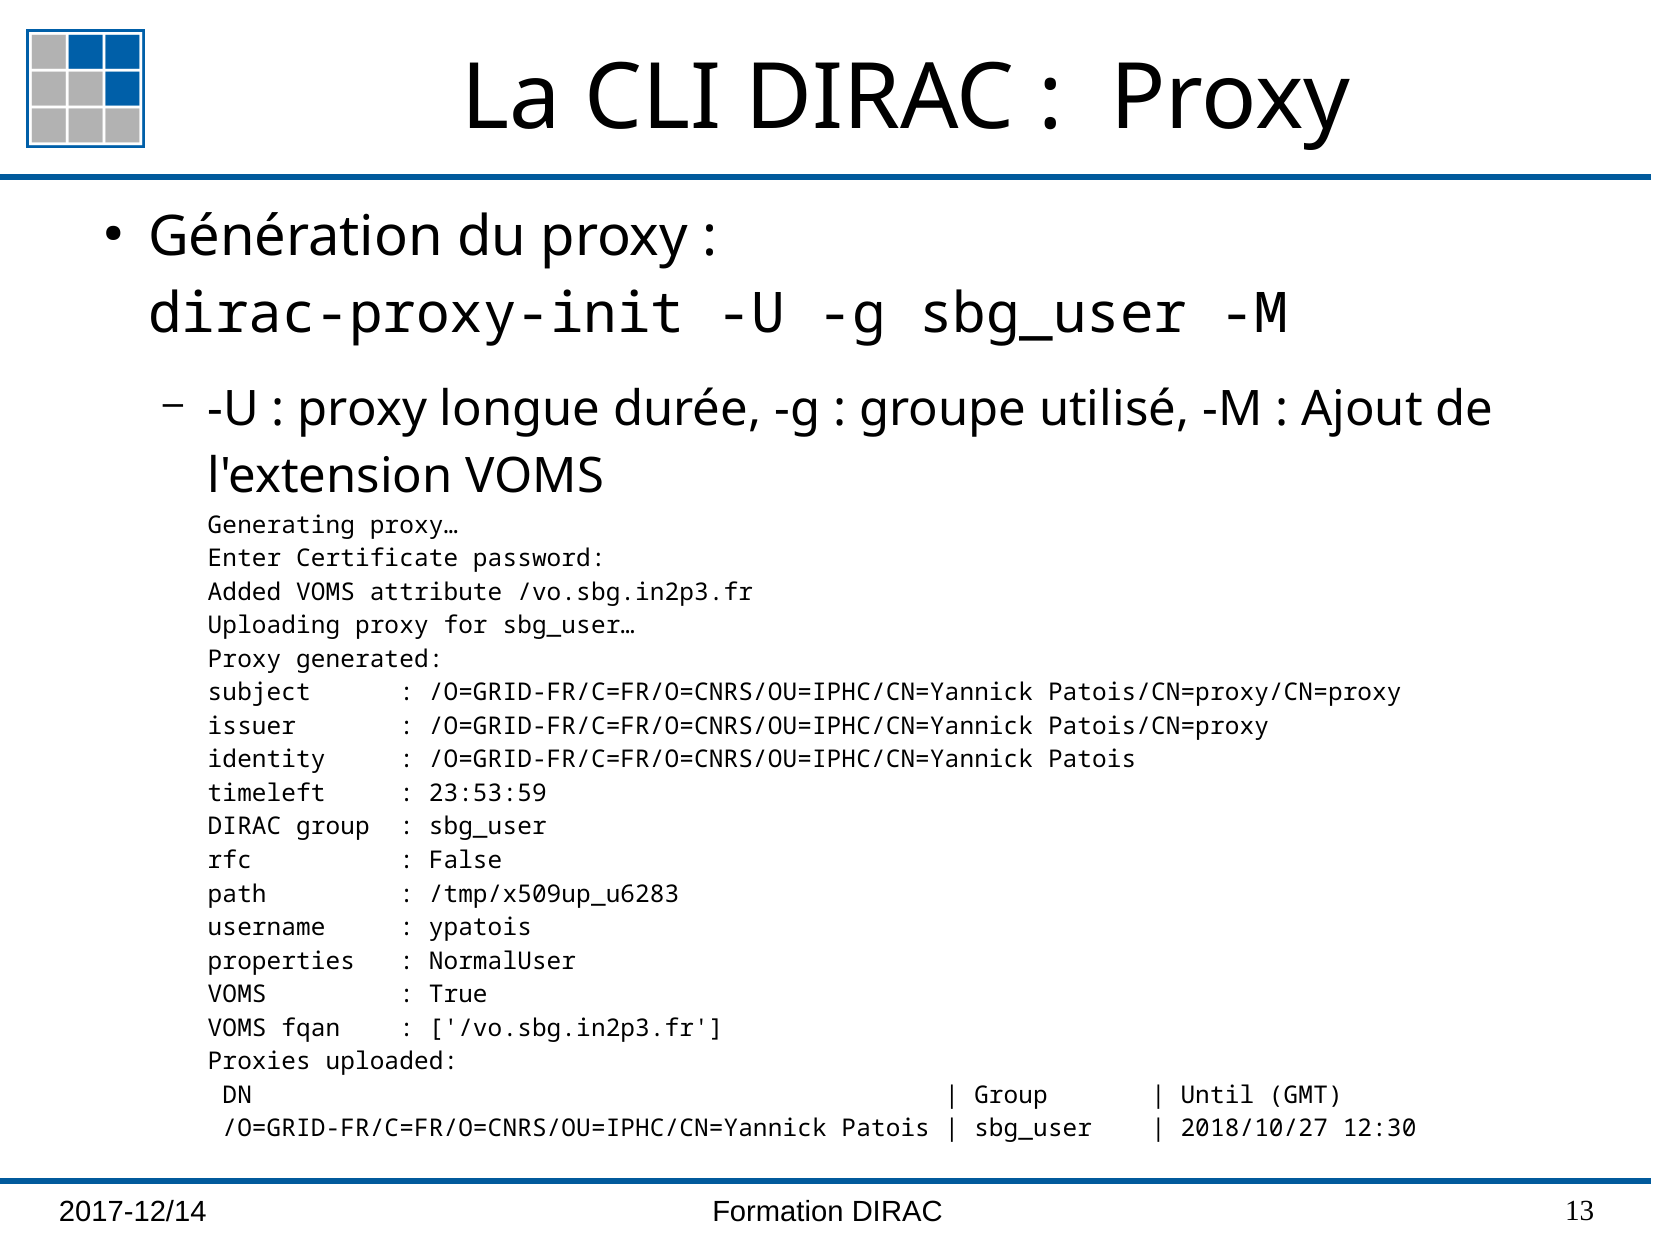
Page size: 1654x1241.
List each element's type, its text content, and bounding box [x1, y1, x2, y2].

title La CLI DIRAC : Proxy [162, 43, 1651, 144]
picture [26, 29, 145, 148]
list Génération du proxy : dirac-proxy-init -U -g sbg_user -M -U : proxy longue durée, -g : groupe utilisé, -M : Ajout de l'extension VOMS Generating proxy… Enter Certificate password: Added VOMS attribute /vo.sbg.in2p3.fr Uploading proxy for sbg_user… Proxy generated: subject : /O=GRID-FR/C=FR/O=CNRS/OU=IPHC/CN=Yannick Patois/CN=proxy/CN=proxy issuer : /O=GRID-FR/C=FR/O=CNRS/OU=IPHC/CN=Yannick Patois/CN=proxy identity : /O=GRID-FR/C=FR/O=CNRS/OU=IPHC/CN=Yannick Patois timeleft : 23:53:59 DIRAC group : sbg_user rfc : False path : /tmp/x509up_u6283 username : ypatois properties : NormalUser VOMS : True VOMS fqan : ['/vo.sbg.in2p3.fr'] Proxies uploaded: DN | Group | Until (GMT) /O=GRID-FR/C=FR/O=CNRS/OU=IPHC/CN=Yannick Patois | sbg_user | 2018/10/27 12:30 [88, 196, 1544, 1152]
